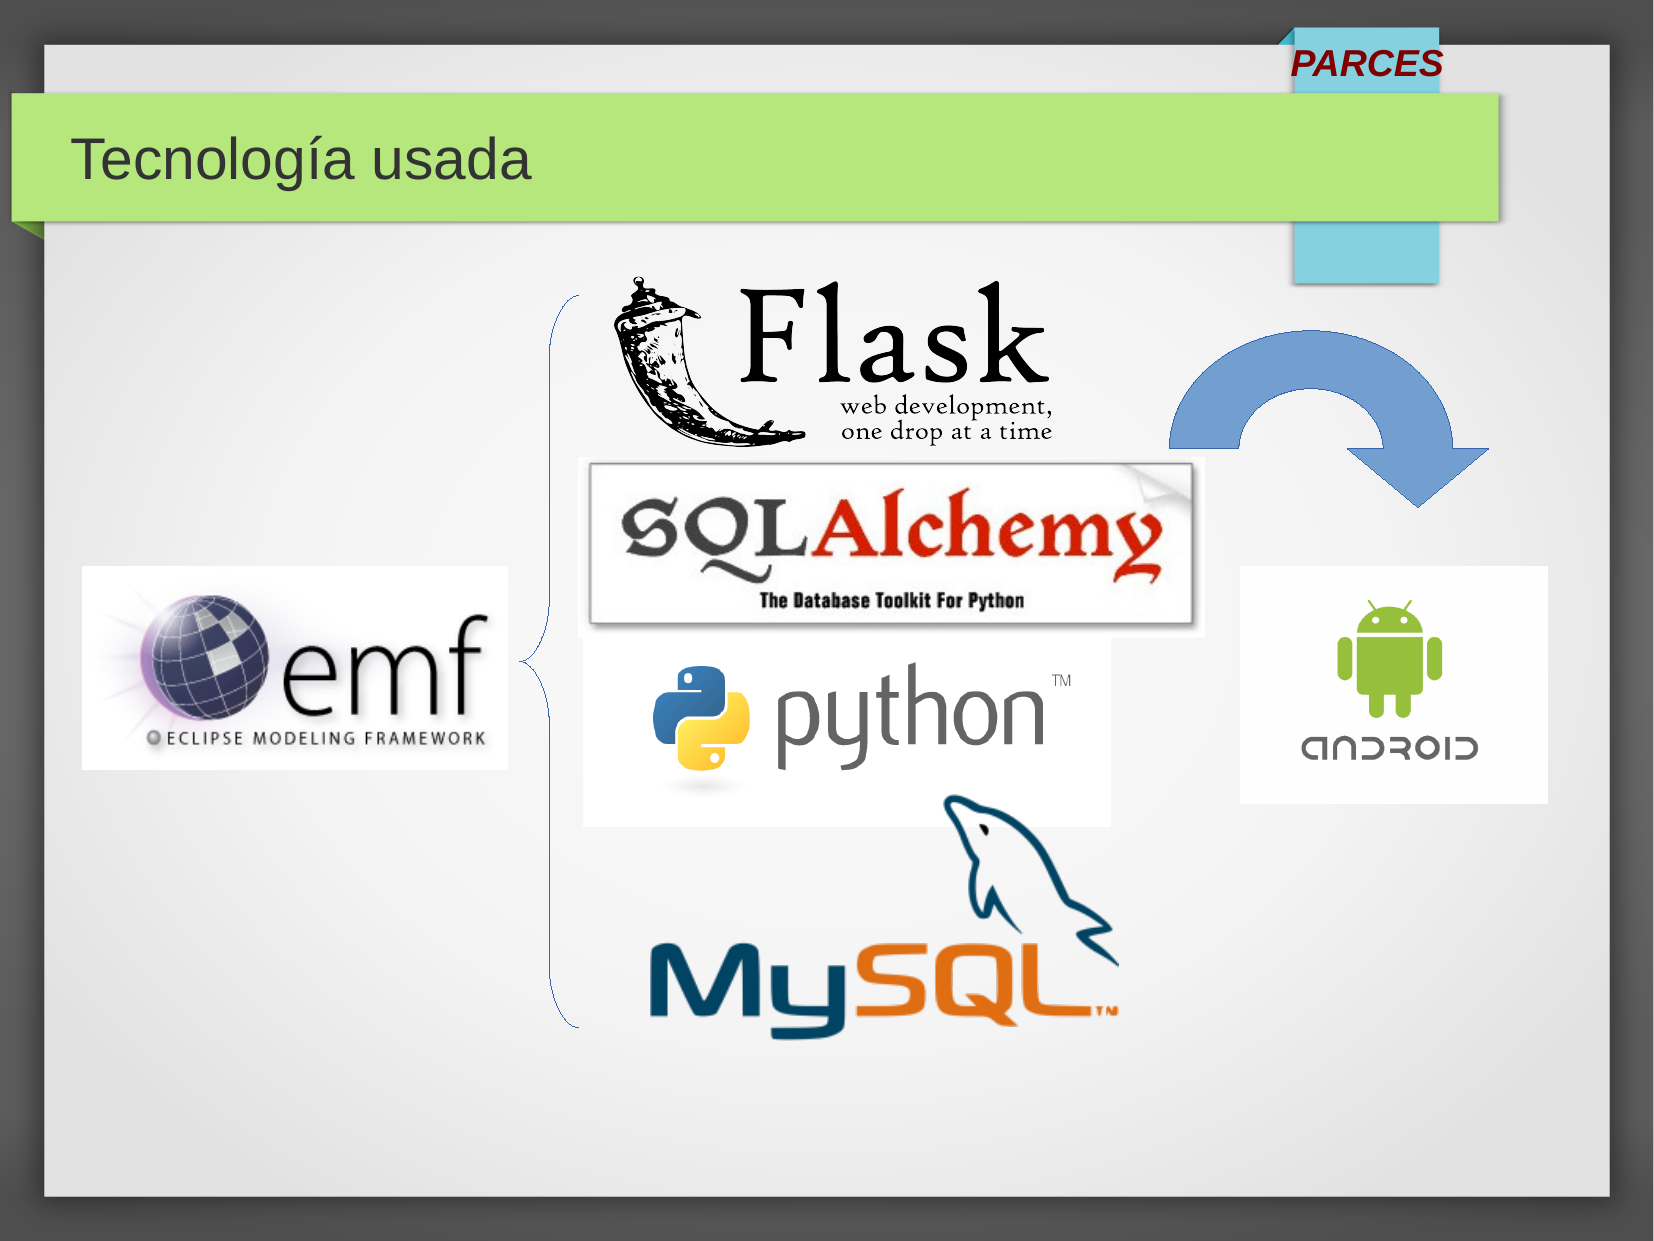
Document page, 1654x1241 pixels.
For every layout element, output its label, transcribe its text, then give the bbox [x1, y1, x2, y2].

text_box [1169, 330, 1489, 508]
title Tecnología usada [70, 106, 1229, 213]
text_box PARCES [1275, 35, 1459, 94]
picture [0, 0, 1654, 1241]
